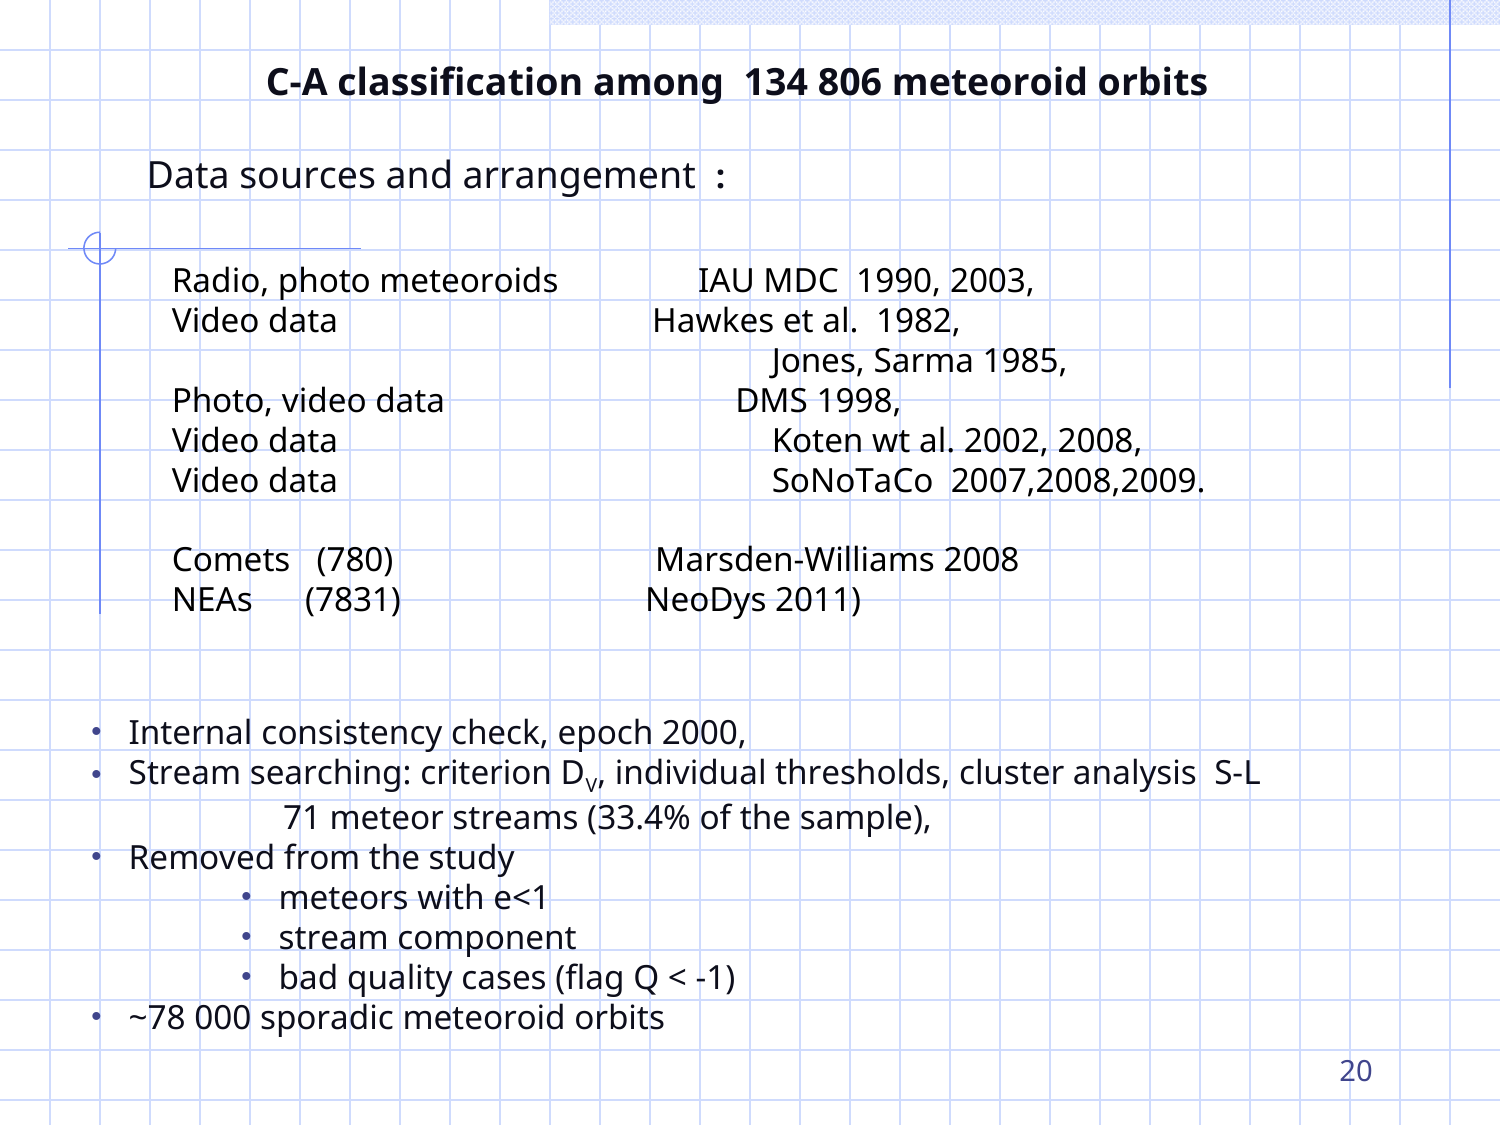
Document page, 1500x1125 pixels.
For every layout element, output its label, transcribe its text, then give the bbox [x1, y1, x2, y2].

text_box Radio, photo meteoroids IAU MDC 1990, 2003, Video data Hawkes et al. 1982, Jones, Sarma 1985, Photo, video data DMS 1998, Video data Koten wt al. 2002, 2008, Video data SoNoTaCo 2007,2008,2009. Comets (780) Marsden-Williams 2008 NEAs (7831) NeoDys 2011) [157, 251, 1328, 626]
text_box Internal consistency check, epoch 2000, Stream searching: criterion DV, individual thresholds, cluster analysis S-L 71 meteor streams (33.4% of the sample), Removed from the study meteors with e<1 stream component bad quality cases (flag Q < -1) ~78 000 sporadic meteoroid orbits [75, 668, 1446, 1062]
text_box Data sources and arrangement : [131, 142, 756, 204]
picture [549, 0, 1449, 25]
text_box C-A classification among 134 806 meteoroid orbits [250, 49, 1225, 111]
picture [1451, 0, 1500, 25]
